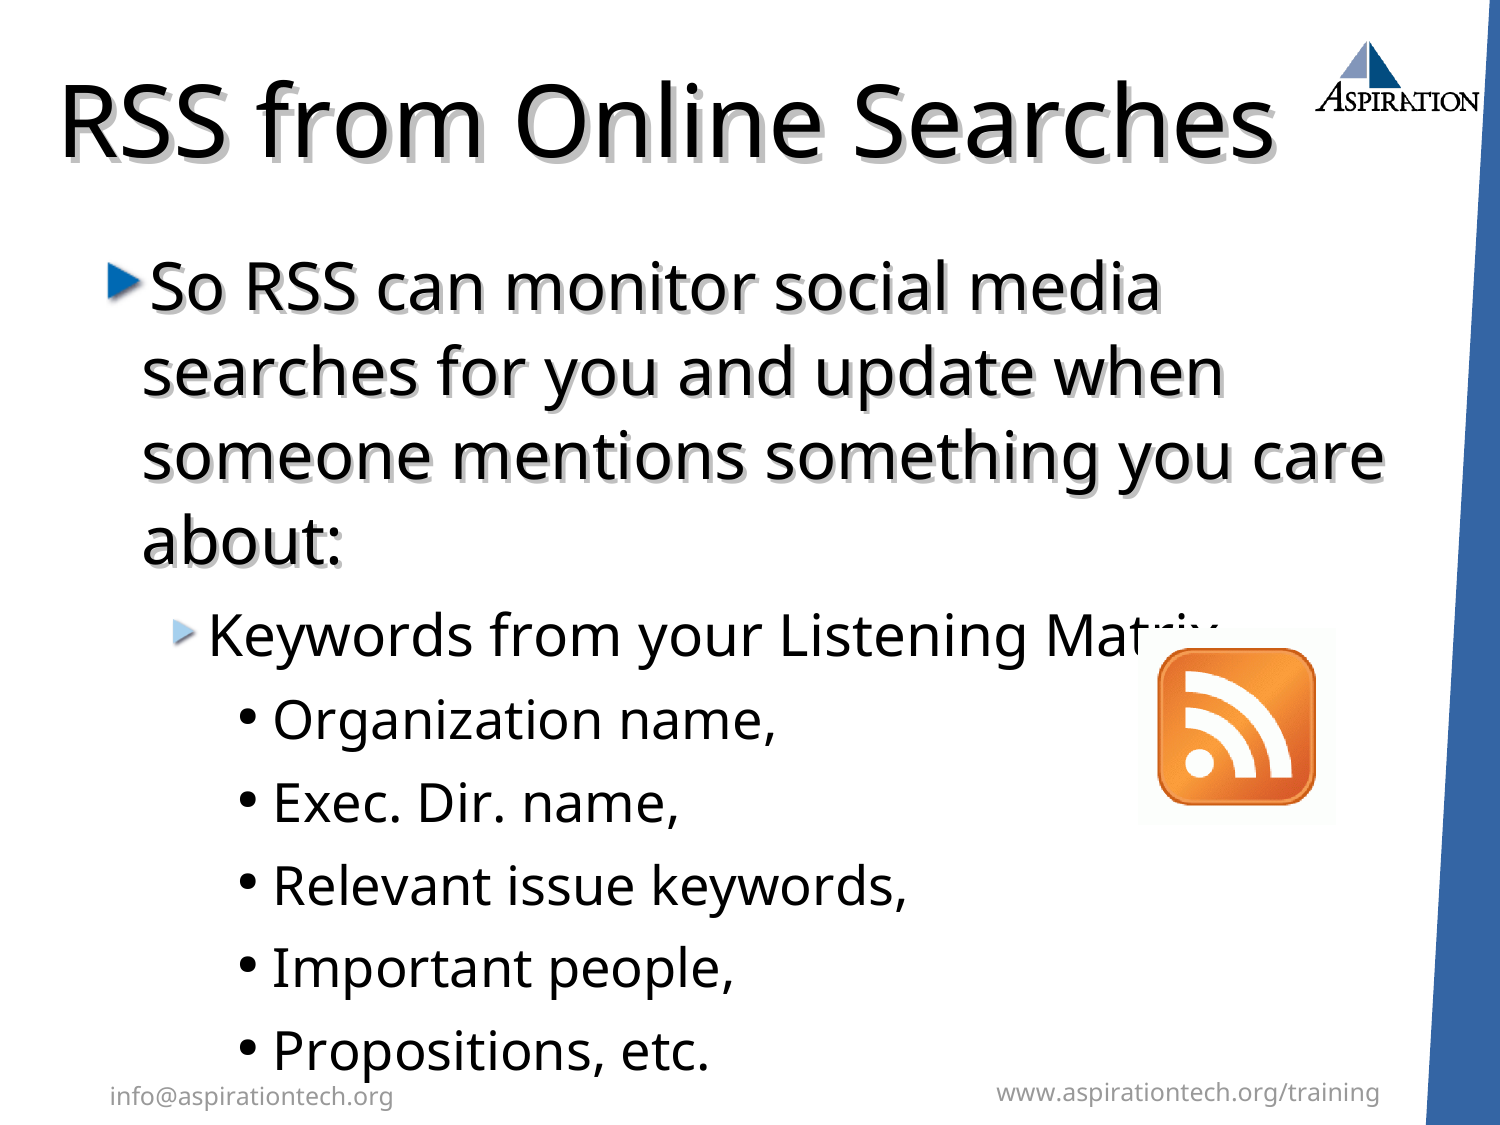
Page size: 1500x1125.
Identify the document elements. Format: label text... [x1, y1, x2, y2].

list So RSS can monitor social media searches for you and update when someone mentions something you care about: Keywords from your Listening Matrix Organization name, Exec. Dir. name, Relevant issue keywords, Important people, Propositions, etc. [49, 238, 1447, 997]
picture [1138, 628, 1336, 826]
picture [1315, 41, 1480, 120]
title RSS from Online Searches [49, 19, 1284, 206]
